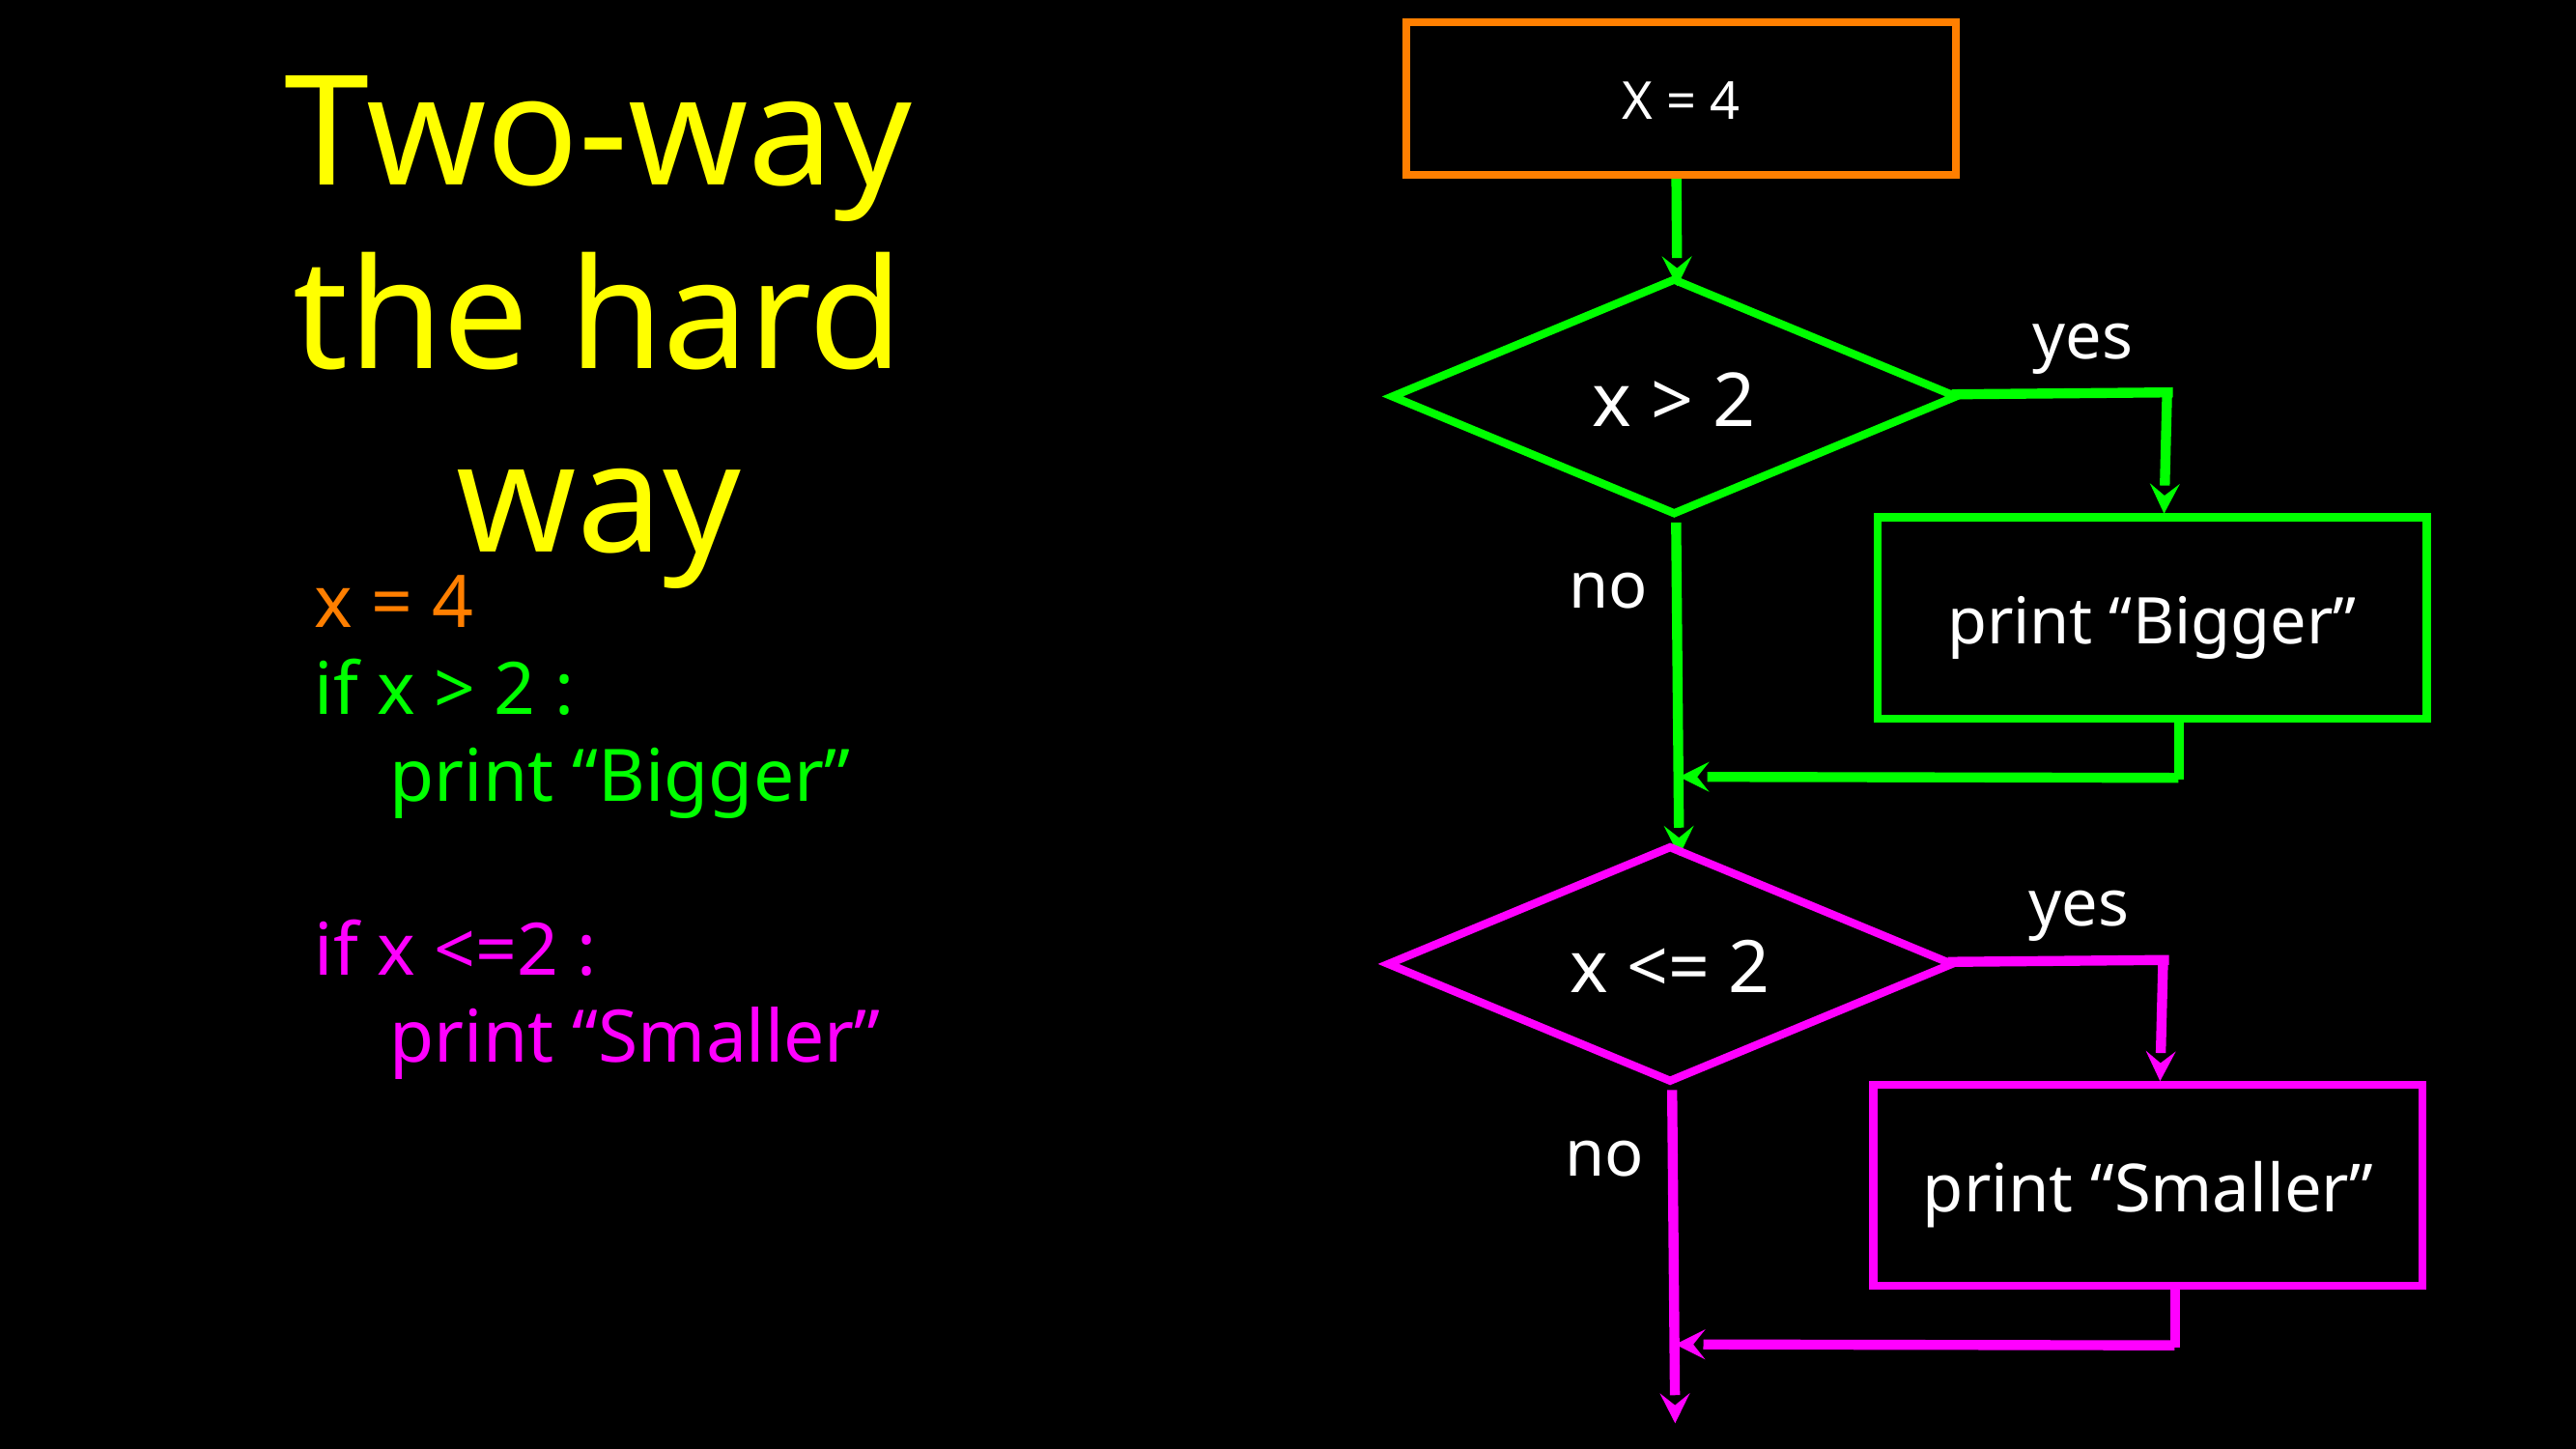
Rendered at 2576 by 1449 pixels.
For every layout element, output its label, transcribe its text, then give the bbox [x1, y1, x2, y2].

text_box x = 4 if x > 2 : print “Bigger” if x <=2 : print “Smaller” [314, 554, 882, 1077]
text_box yes [2028, 862, 2130, 940]
text_box x > 2 [1392, 280, 1951, 514]
text_box no [1569, 544, 1648, 622]
text_box yes [2028, 892, 2042, 940]
text_box x <= 2 [1388, 847, 1947, 1081]
text_box print “Bigger” [1877, 517, 2427, 719]
text_box X = 4 [1406, 21, 1956, 176]
text_box yes [2032, 325, 2046, 372]
text_box no [1564, 1111, 1644, 1189]
text_box yes [2032, 294, 2134, 372]
title Two-way the hard way [171, 117, 1027, 497]
text_box print “Smaller” [1873, 1084, 2423, 1287]
